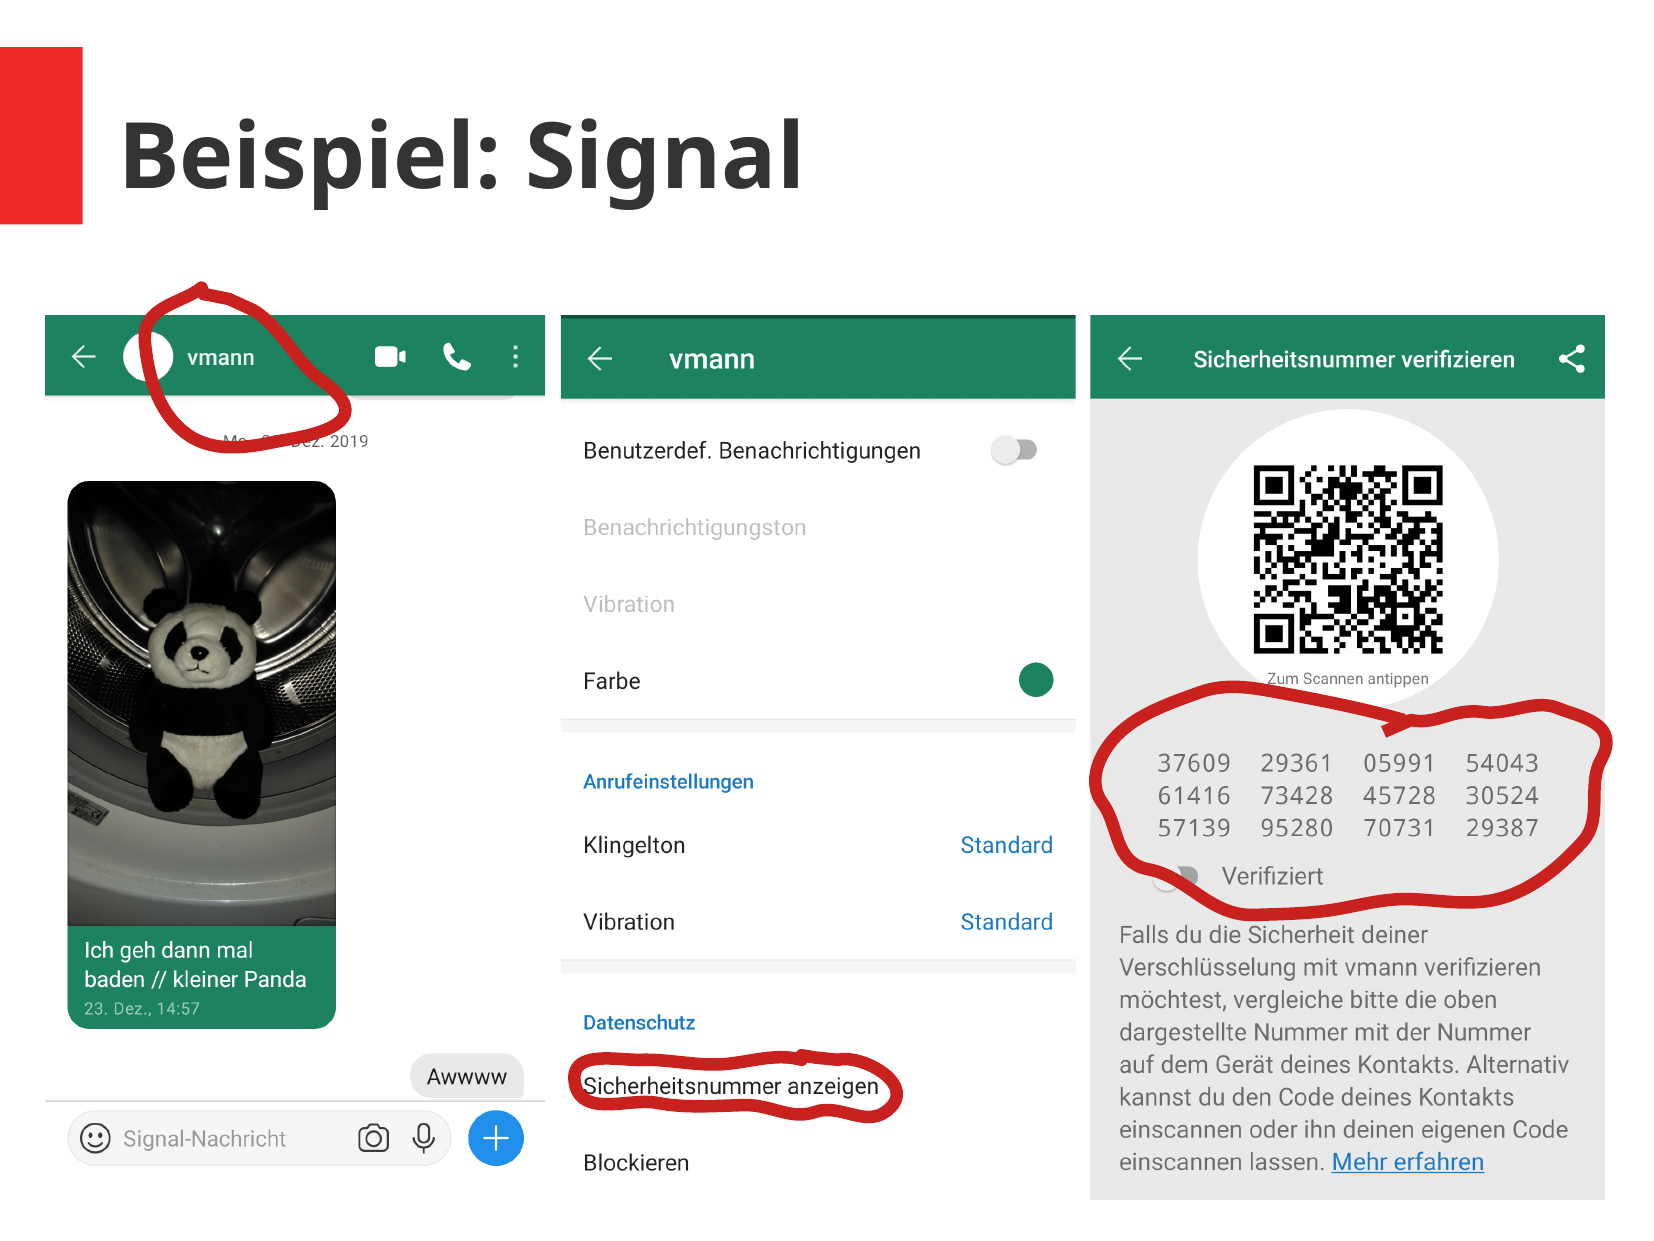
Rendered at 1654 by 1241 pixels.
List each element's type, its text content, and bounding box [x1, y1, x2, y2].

picture [1090, 315, 1606, 766]
picture [152, 315, 339, 440]
picture [45, 315, 546, 1175]
picture [1090, 766, 1606, 1201]
picture [1102, 694, 1600, 908]
title Beispiel: Signal [118, 49, 1571, 257]
picture [560, 315, 1076, 1201]
